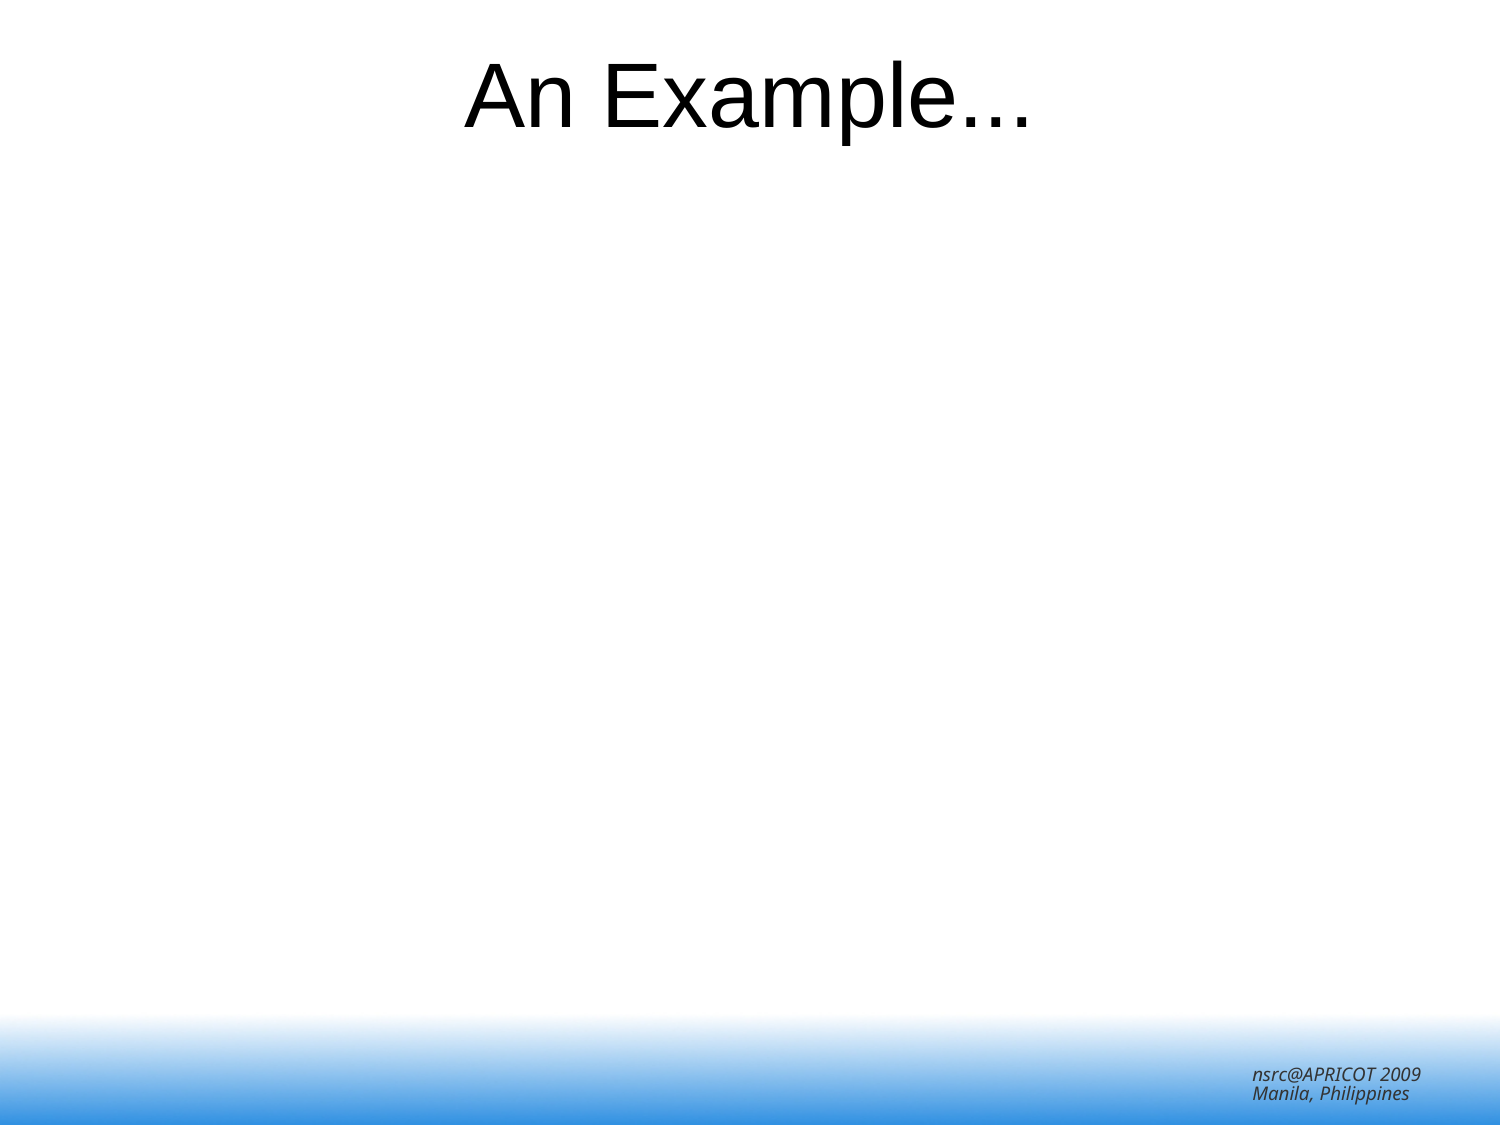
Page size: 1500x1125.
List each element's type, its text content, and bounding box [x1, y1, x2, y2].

picture [0, 161, 1500, 1125]
title An Example... [75, 35, 1426, 156]
